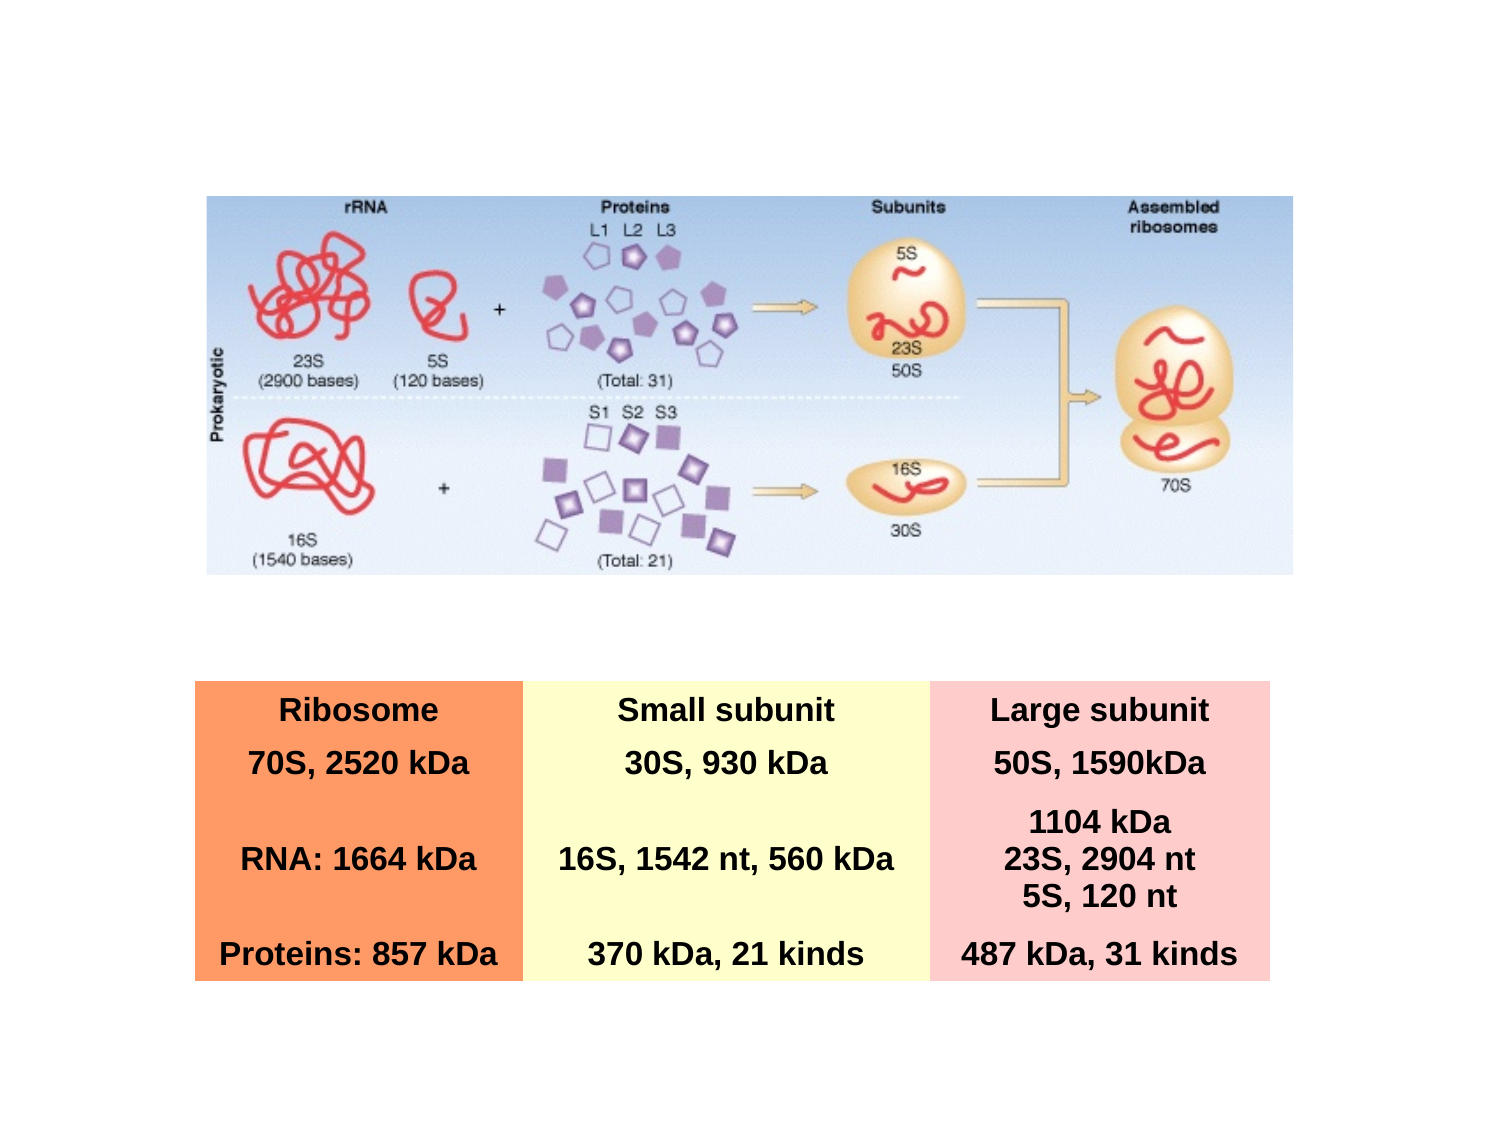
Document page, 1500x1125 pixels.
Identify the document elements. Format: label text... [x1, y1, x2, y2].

table_cell 1104 kDa 23S, 2904 nt 5S, 120 nt [930, 791, 1270, 926]
picture [206, 196, 1294, 575]
table_cell RNA: 1664 kDa [195, 791, 523, 926]
table_header Large subunit [930, 681, 1270, 736]
table_cell 30S, 930 kDa [523, 736, 930, 791]
table_header Small subunit [523, 681, 930, 736]
table_cell 16S, 1542 nt, 560 kDa [523, 791, 930, 926]
table_cell Proteins: 857 kDa [195, 926, 523, 981]
table_cell 50S, 1590kDa [930, 736, 1270, 791]
table_cell 487 kDa, 31 kinds [930, 926, 1270, 981]
table_header Ribosome [195, 681, 523, 736]
table_cell 70S, 2520 kDa [195, 736, 523, 791]
table_cell 370 kDa, 21 kinds [523, 926, 930, 981]
